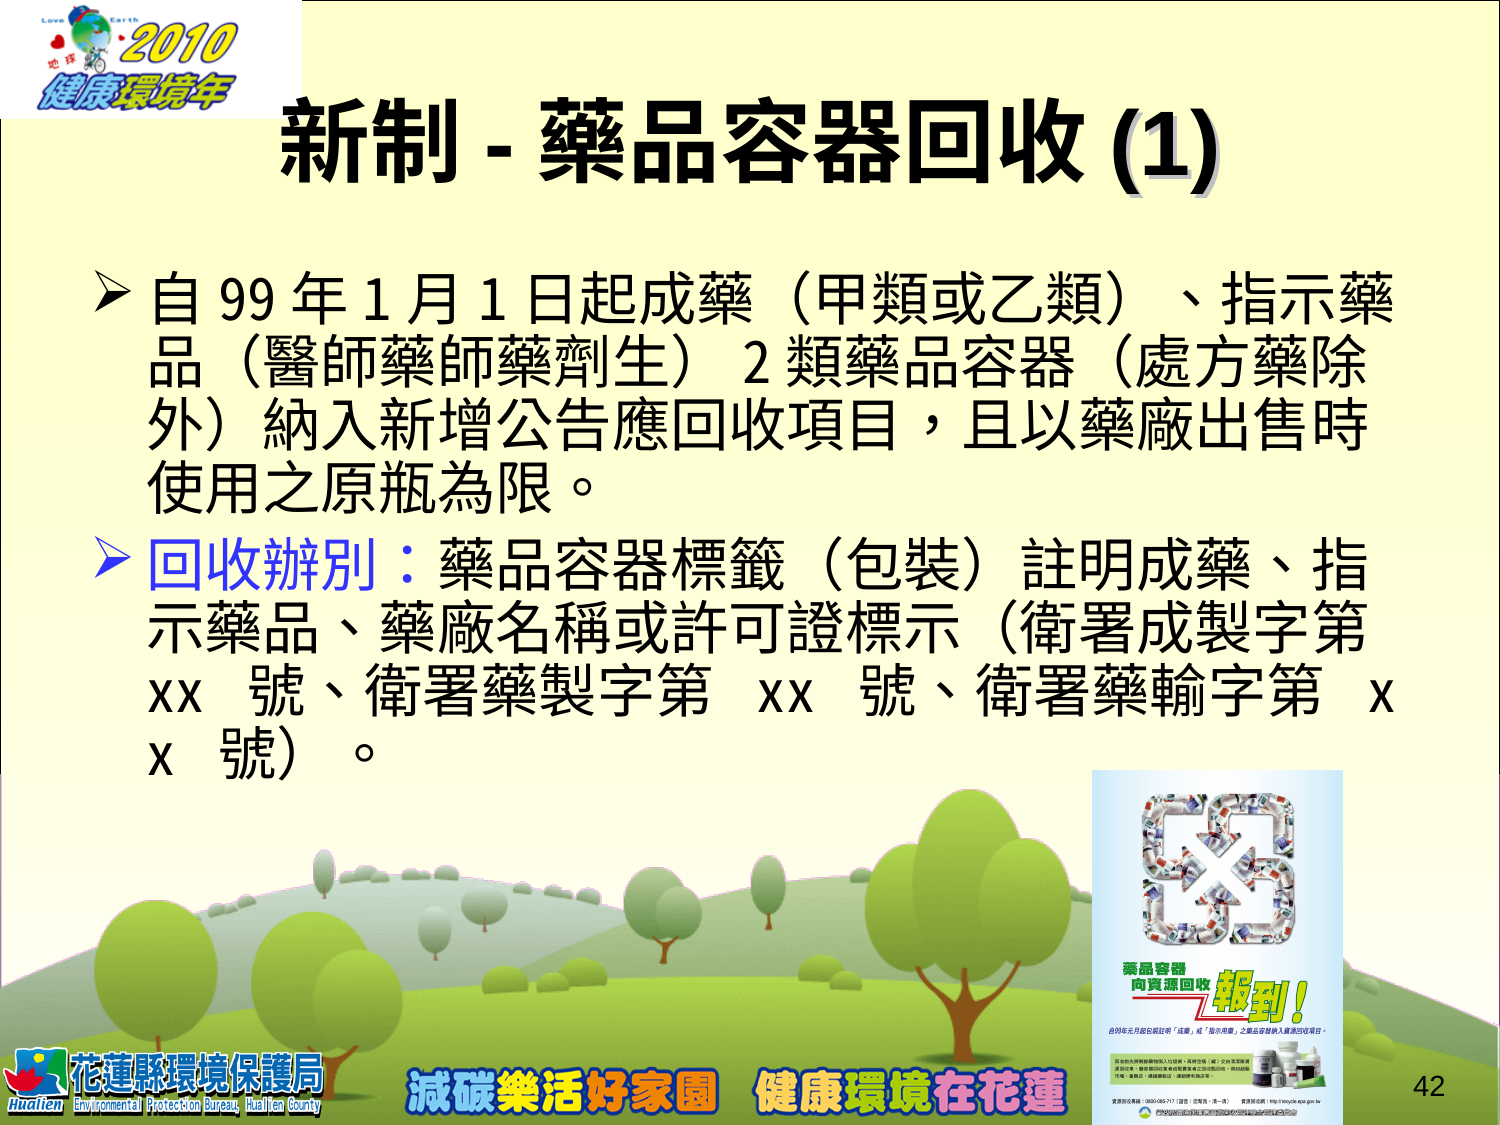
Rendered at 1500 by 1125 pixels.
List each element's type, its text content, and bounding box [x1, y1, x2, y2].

picture [0, 770, 1500, 1125]
title 新制-藥品容器回收(1) [75, 45, 1426, 233]
list 自99年1月1日起成藥（甲類或乙類）、指示藥品（醫師藥師藥劑生）2類藥品容器（處方藥除外）納入新增公告應回收項目，且以藥廠出售時使用之原瓶為限。 回收辦別：藥品容器標籤（包裝）註明成藥、指示藥品、藥廠名稱或許可證標示（衛署成製字第 xx 號、衛署藥製字第 xx 號、衛署藥輸字第 xx 號）。 [75, 262, 1426, 1005]
picture [0, 0, 302, 119]
